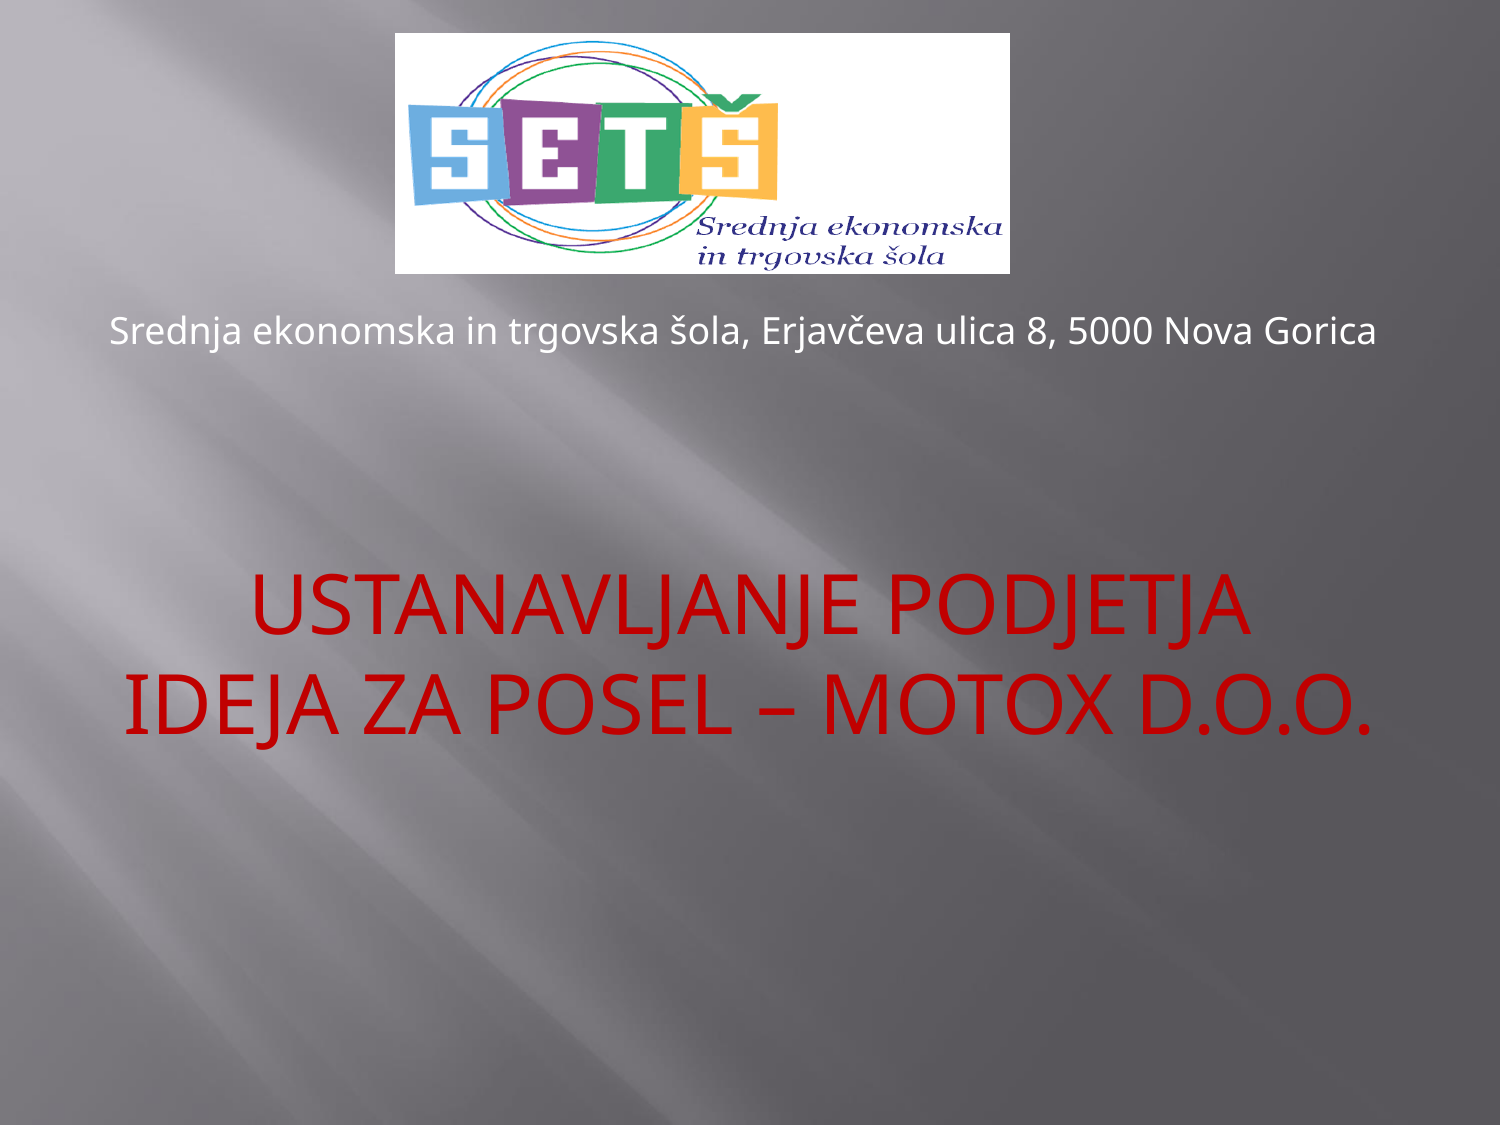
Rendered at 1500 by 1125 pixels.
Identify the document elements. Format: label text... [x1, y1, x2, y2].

text_box Srednja ekonomska in trgovska šola, Erjavčeva ulica 8, 5000 Nova Gorica [64, 299, 1424, 360]
title USTANAVLJANJE PODJETJA ideja za posel – MotoX d.o.o. [53, 444, 1447, 752]
picture [0, 0, 1500, 1125]
